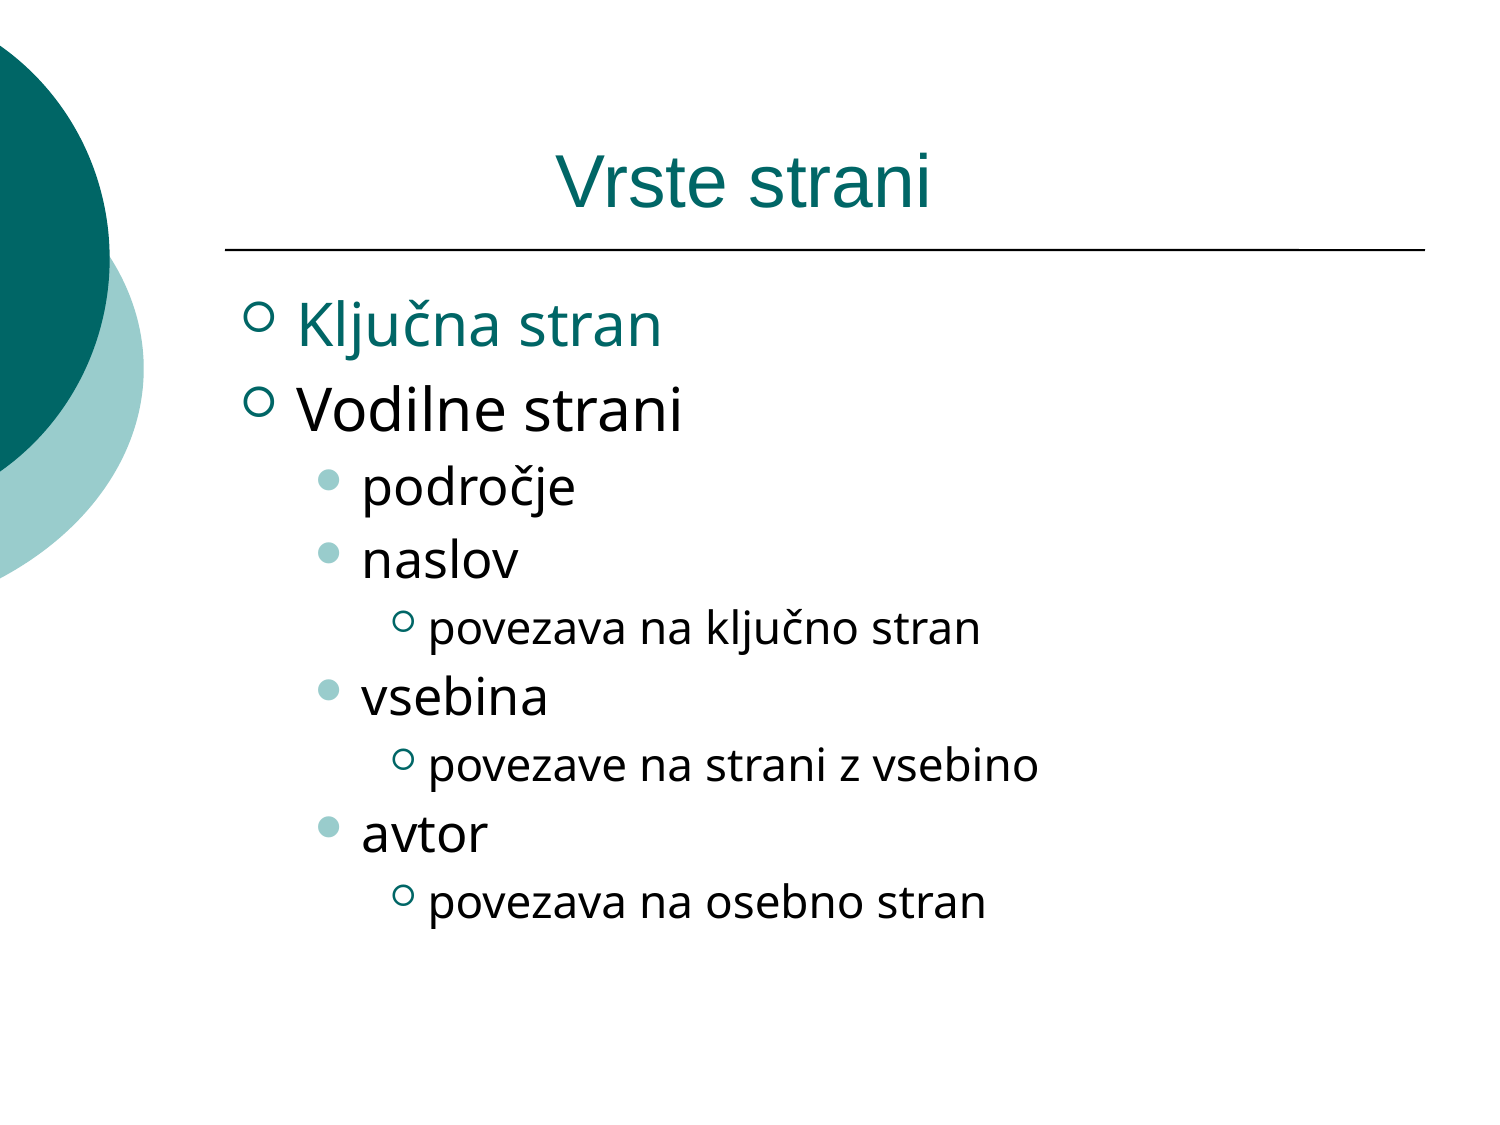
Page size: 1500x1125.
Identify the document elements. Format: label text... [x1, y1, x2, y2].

title Vrste strani [64, 42, 1424, 230]
list Ključna stran Vodilne strani področje naslov povezava na ključno stran vsebina povezave na strani z vsebino avtor povezava na osebno stran [225, 278, 1500, 1029]
